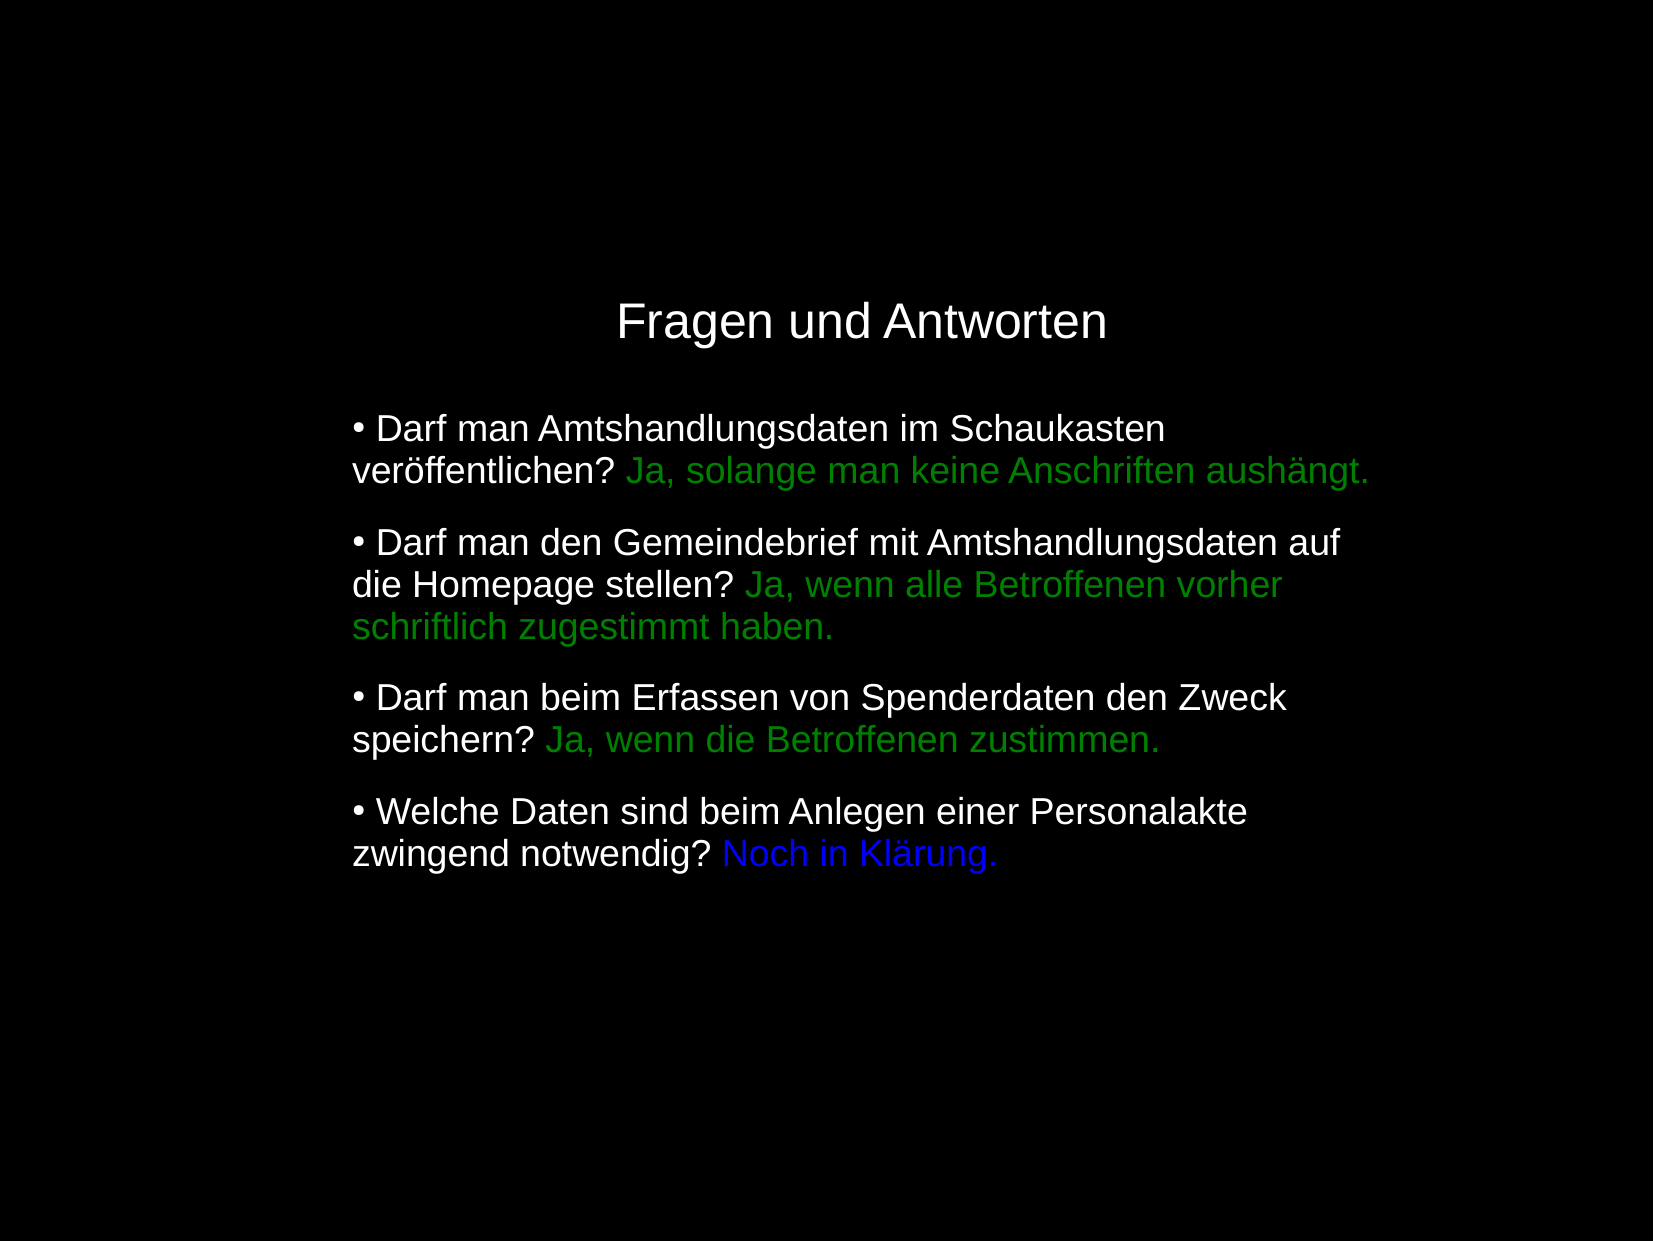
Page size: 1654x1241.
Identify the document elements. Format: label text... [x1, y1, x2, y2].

text_box Fragen und Antworten Darf man Amtshandlungsdaten im Schaukasten veröffentlichen? Ja, solange man keine Anschriften aushängt. Darf man den Gemeindebrief mit Amtshandlungsdaten auf die Homepage stellen? Ja, wenn alle Betroffenen vorher schriftlich zugestimmt haben. Darf man beim Erfassen von Spenderdaten den Zweck speichern? Ja, wenn die Betroffenen zustimmen. Welche Daten sind beim Anlegen einer Personalakte zwingend notwendig? Noch in Klärung. [337, 285, 1388, 882]
